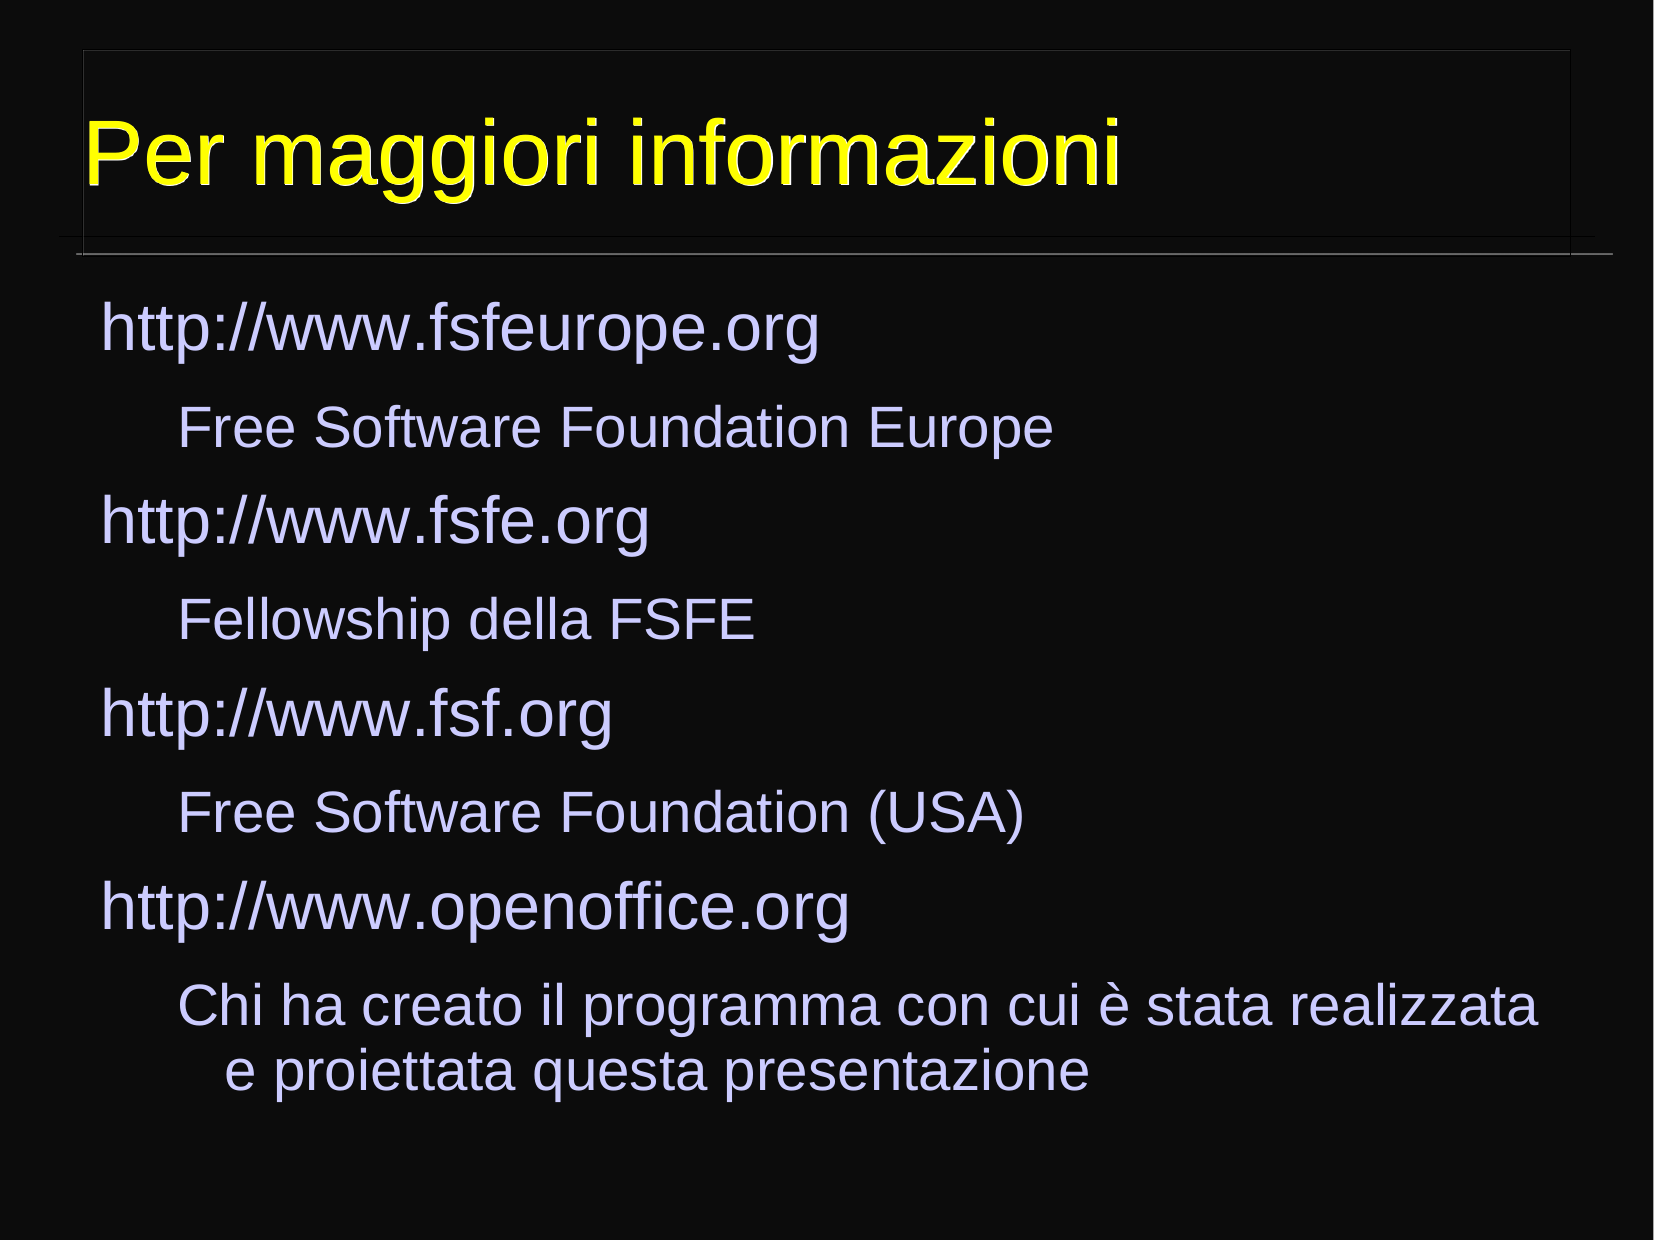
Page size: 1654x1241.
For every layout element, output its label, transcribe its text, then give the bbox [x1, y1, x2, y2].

title Per maggiori informazioni [82, 49, 1571, 257]
list http://www.fsfeurope.org Free Software Foundation Europe http://www.fsfe.org Fellowship della FSFE http://www.fsf.org Free Software Foundation (USA) http://www.openoffice.org Chi ha creato il programma con cui è stata realizzata e proiettata questa presentazione [82, 290, 1571, 1109]
